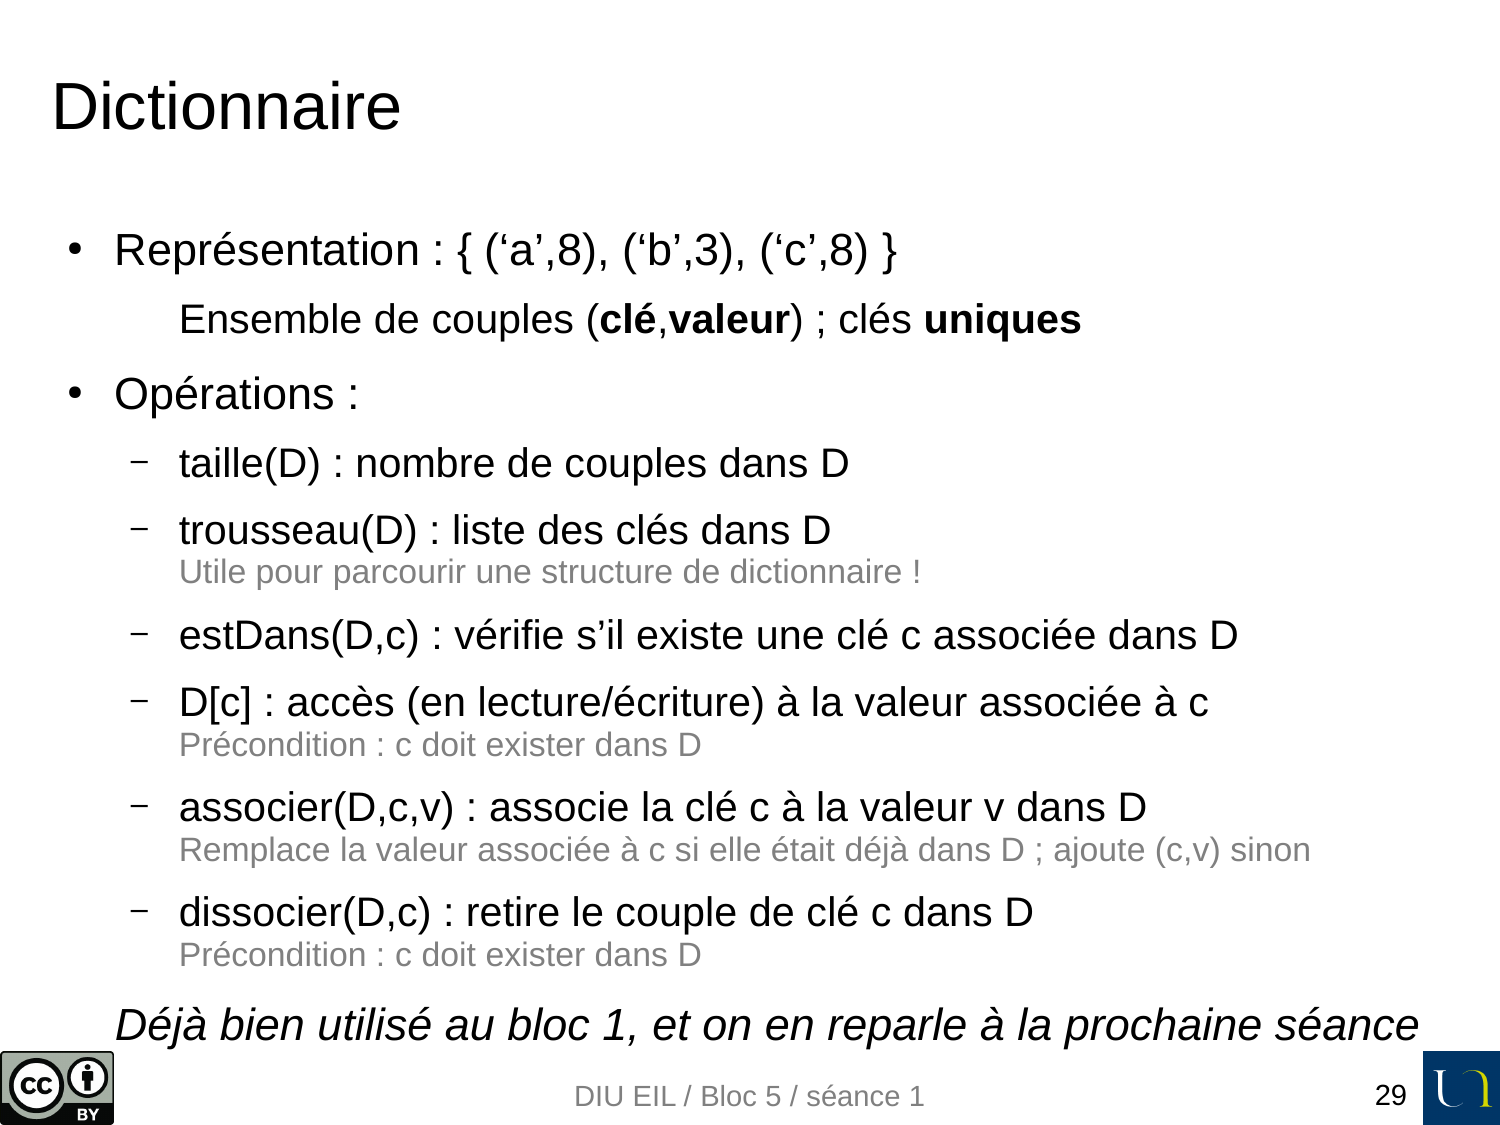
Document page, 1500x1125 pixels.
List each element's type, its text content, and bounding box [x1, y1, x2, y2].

picture [0, 1051, 114, 1125]
title Dictionnaire [51, 44, 1449, 170]
list Représentation : { (‘a’,8), (‘b’,3), (‘c’,8) } Ensemble de couples (clé,valeur) ; clés uniques Opérations : taille(D) : nombre de couples dans D trousseau(D) : liste des clés dans D Utile pour parcourir une structure de dictionnaire ! estDans(D,c) : vérifie s’il existe une clé c associée dans D D[c] : accès (en lecture/écriture) à la valeur associée à c Précondition : c doit exister dans D associer(D,c,v) : associe la clé c à la valeur v dans D Remplace la valeur associée à c si elle était déjà dans D ; ajoute (c,v) sinon dissocier(D,c) : retire le couple de clé c dans D Précondition : c doit exister dans D Déjà bien utilisé au bloc 1, et on en reparle à la prochaine séance [51, 224, 1449, 1052]
picture [1417, 1051, 1500, 1125]
